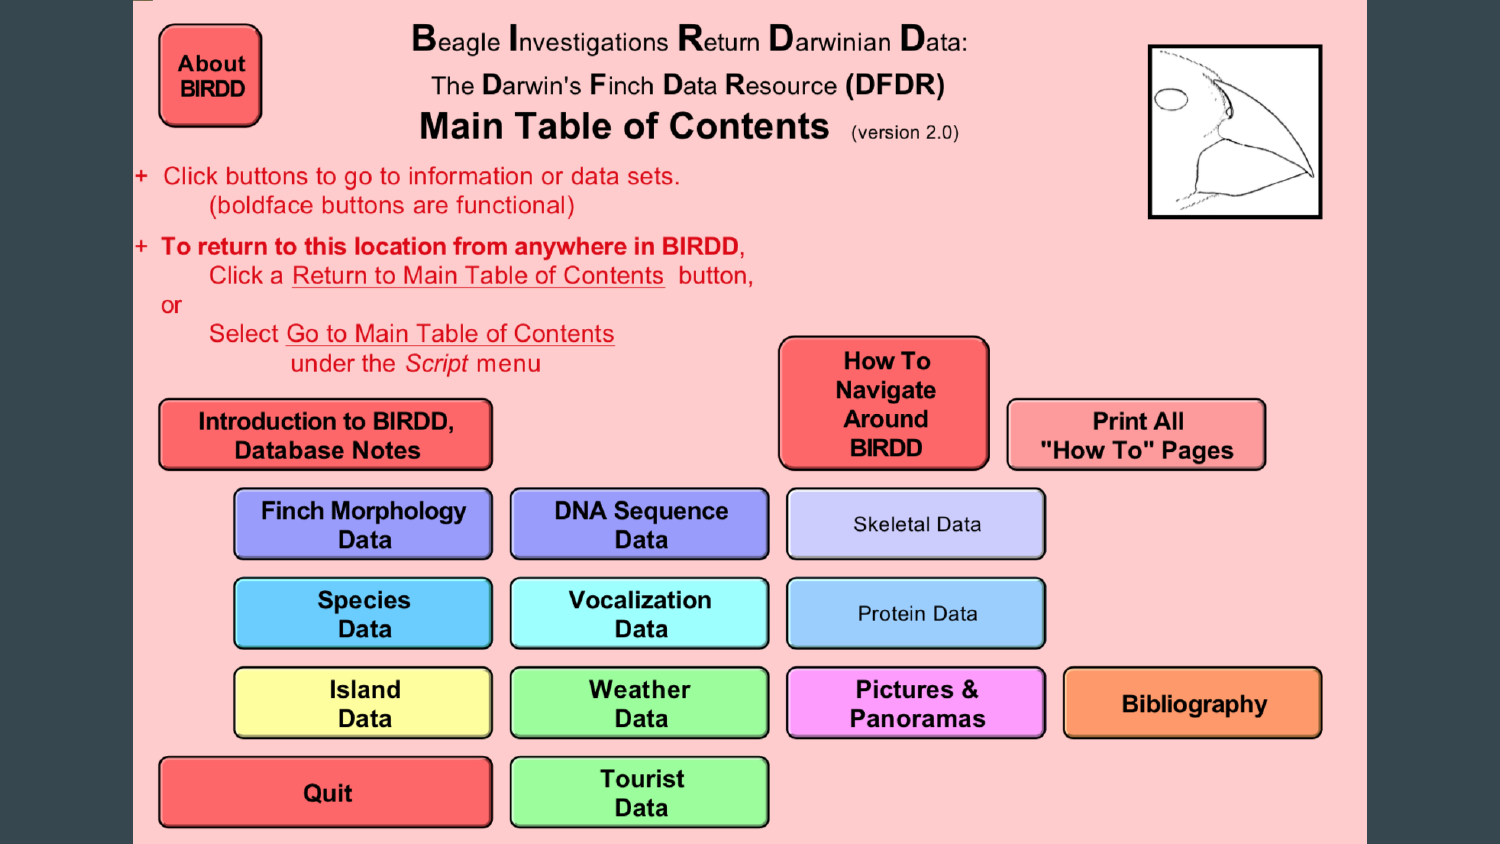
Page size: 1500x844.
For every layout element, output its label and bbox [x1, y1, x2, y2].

picture [133, 0, 1367, 844]
